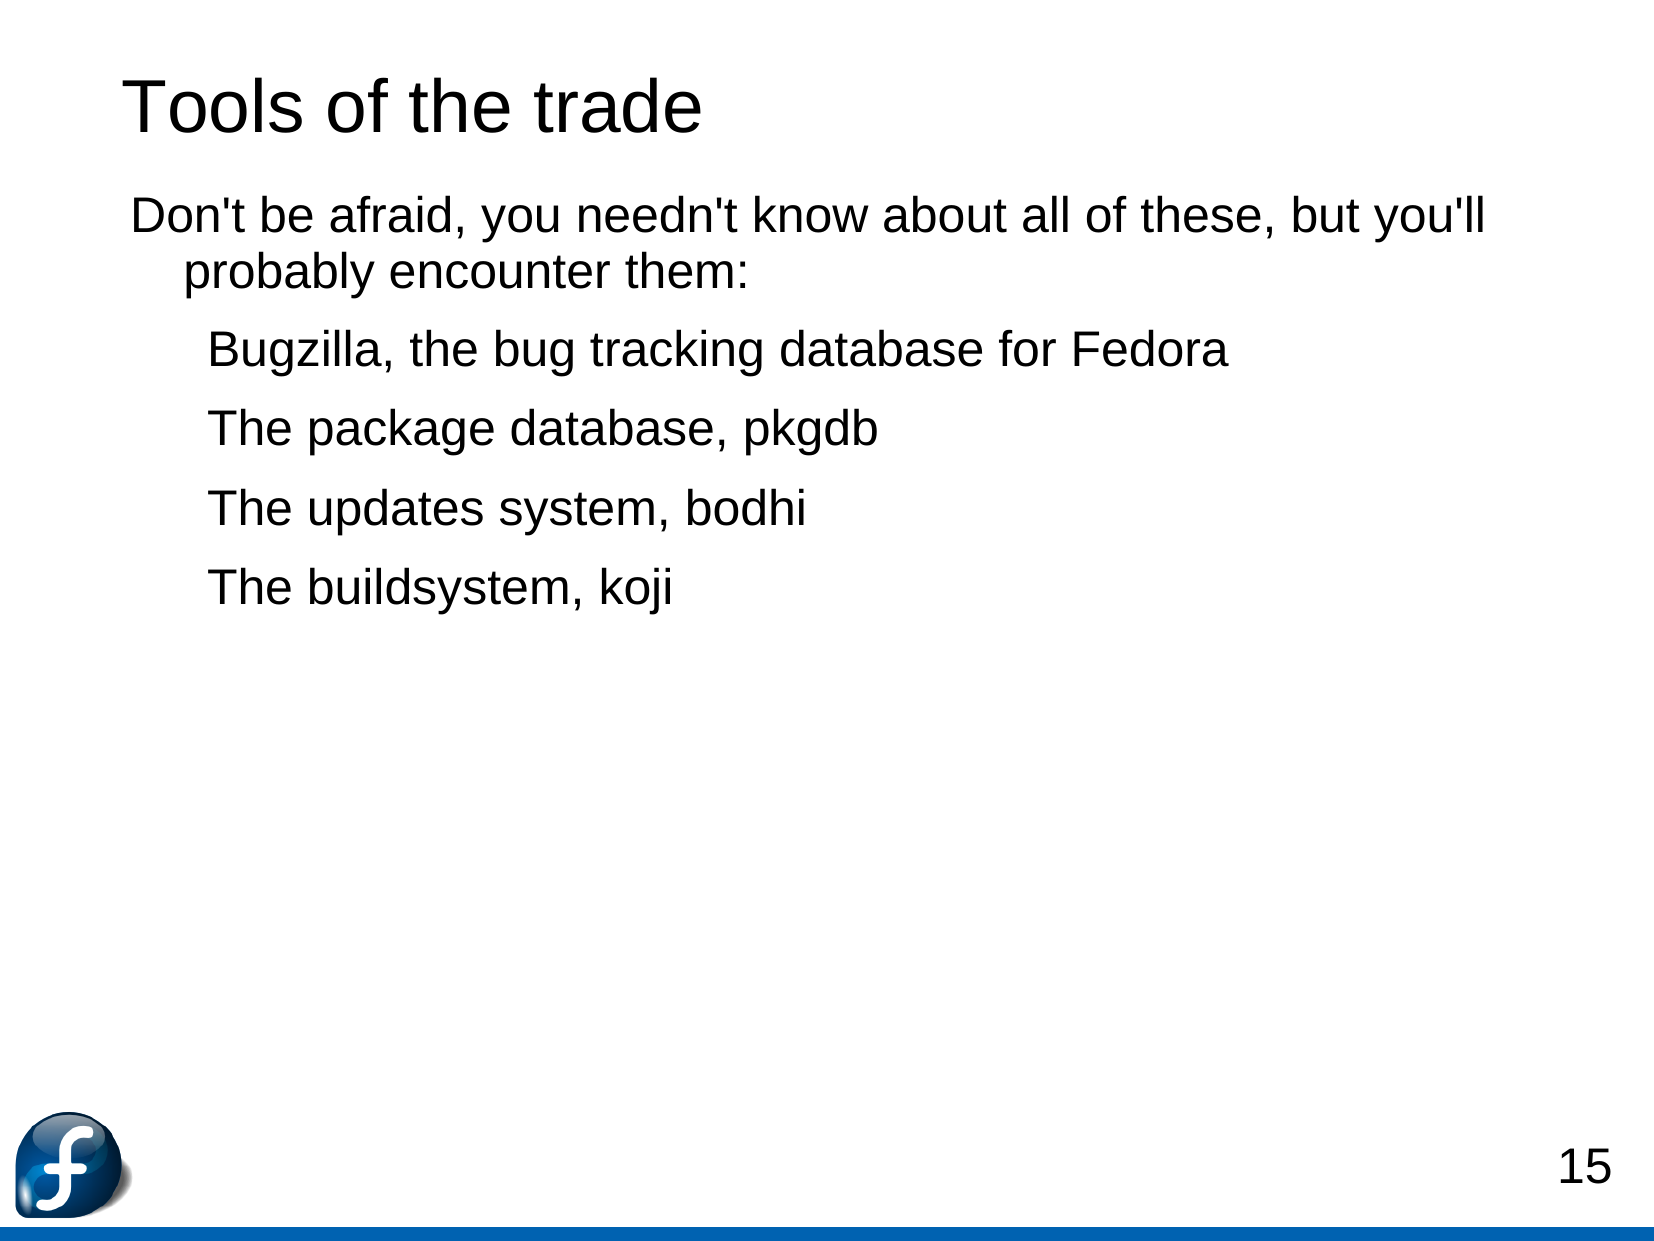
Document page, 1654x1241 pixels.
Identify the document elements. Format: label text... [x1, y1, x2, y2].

title Tools of the trade [121, 45, 1533, 168]
picture [11, 1105, 133, 1227]
text_box <number> [1384, 1137, 1613, 1201]
list Don't be afraid, you needn't know about all of these, but you'll probably encounter them: Bugzilla, the bug tracking database for Fedora The package database, pkgdb The updates system, bodhi The buildsystem, koji [112, 187, 1525, 970]
